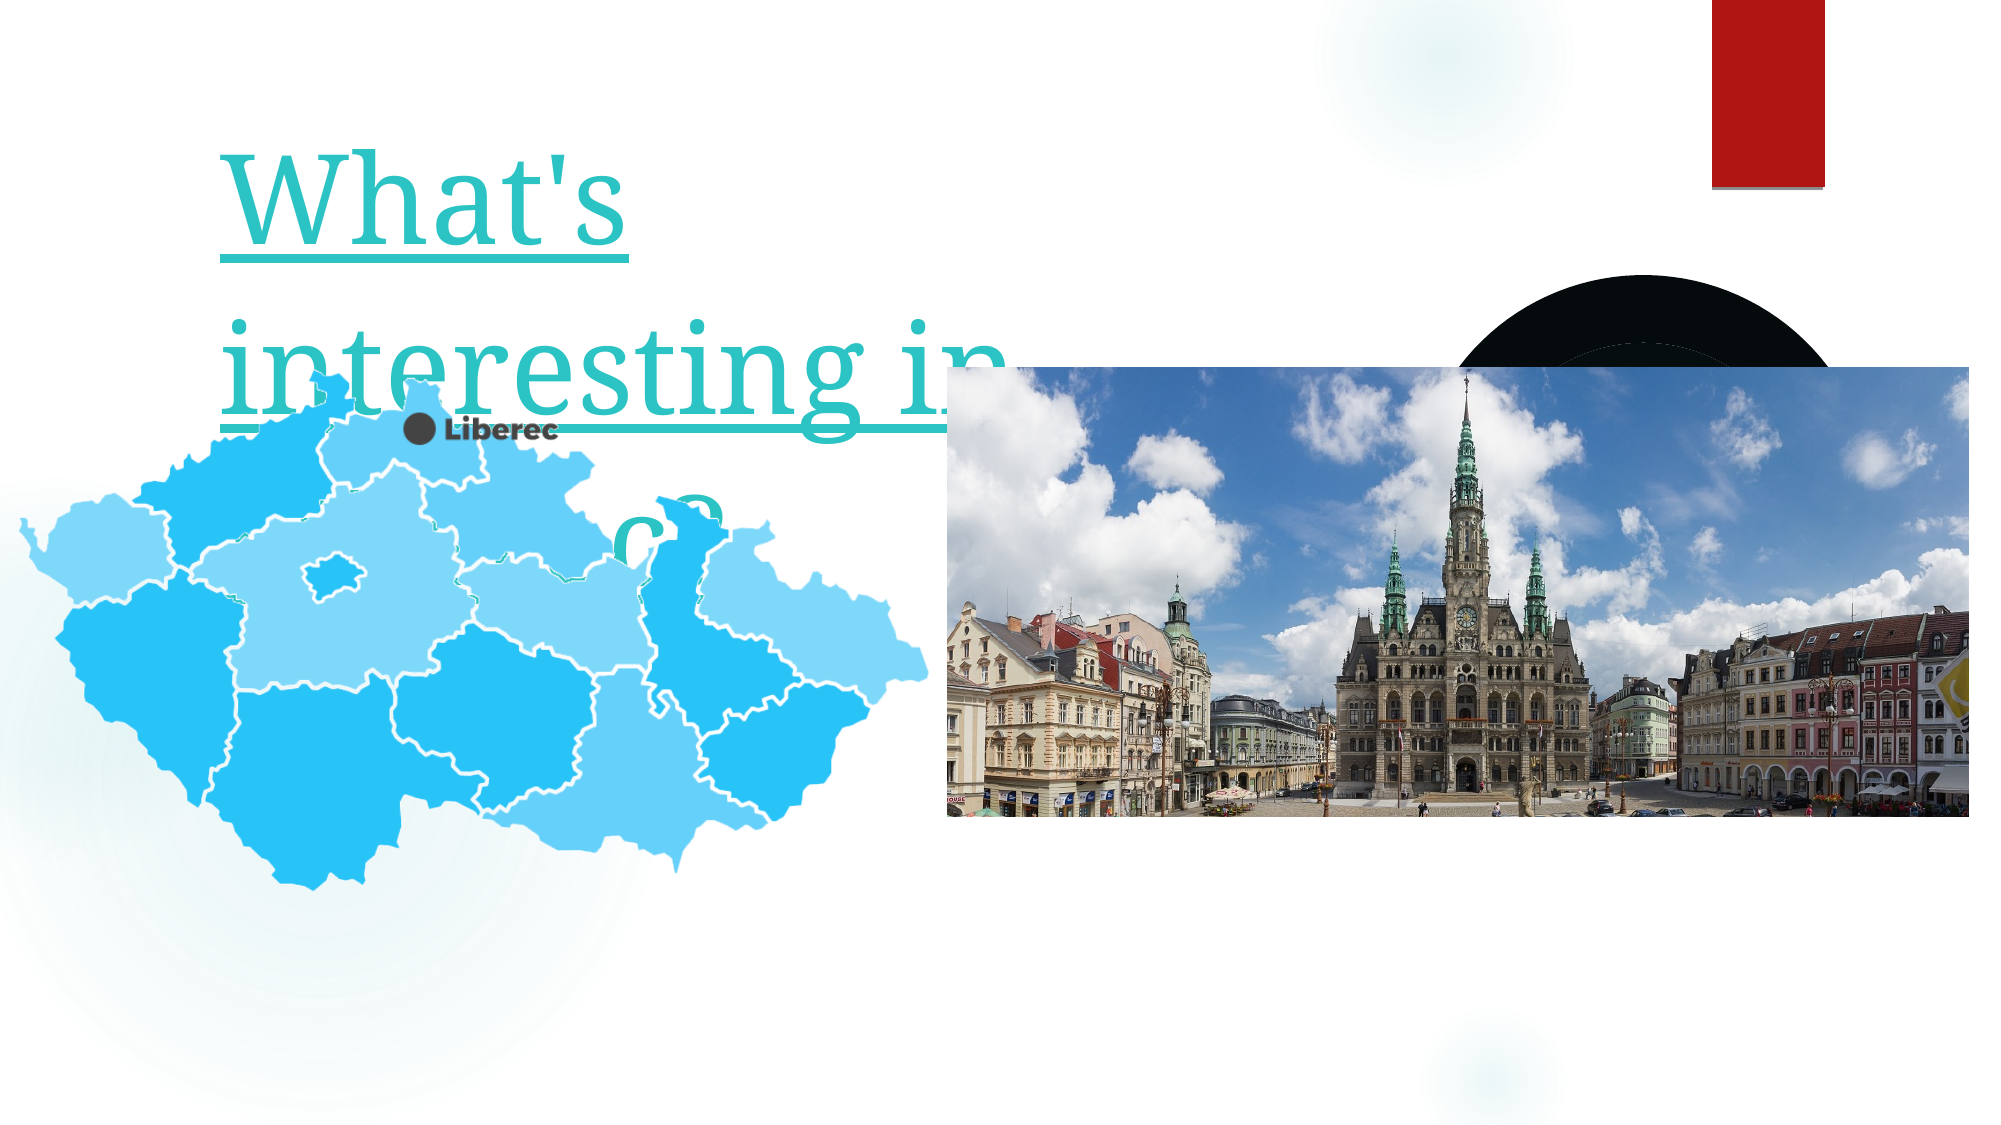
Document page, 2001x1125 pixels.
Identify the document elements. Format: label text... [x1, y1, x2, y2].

picture [0, 349, 1969, 916]
text_box What's interesting in Liberec? [204, 103, 1267, 367]
